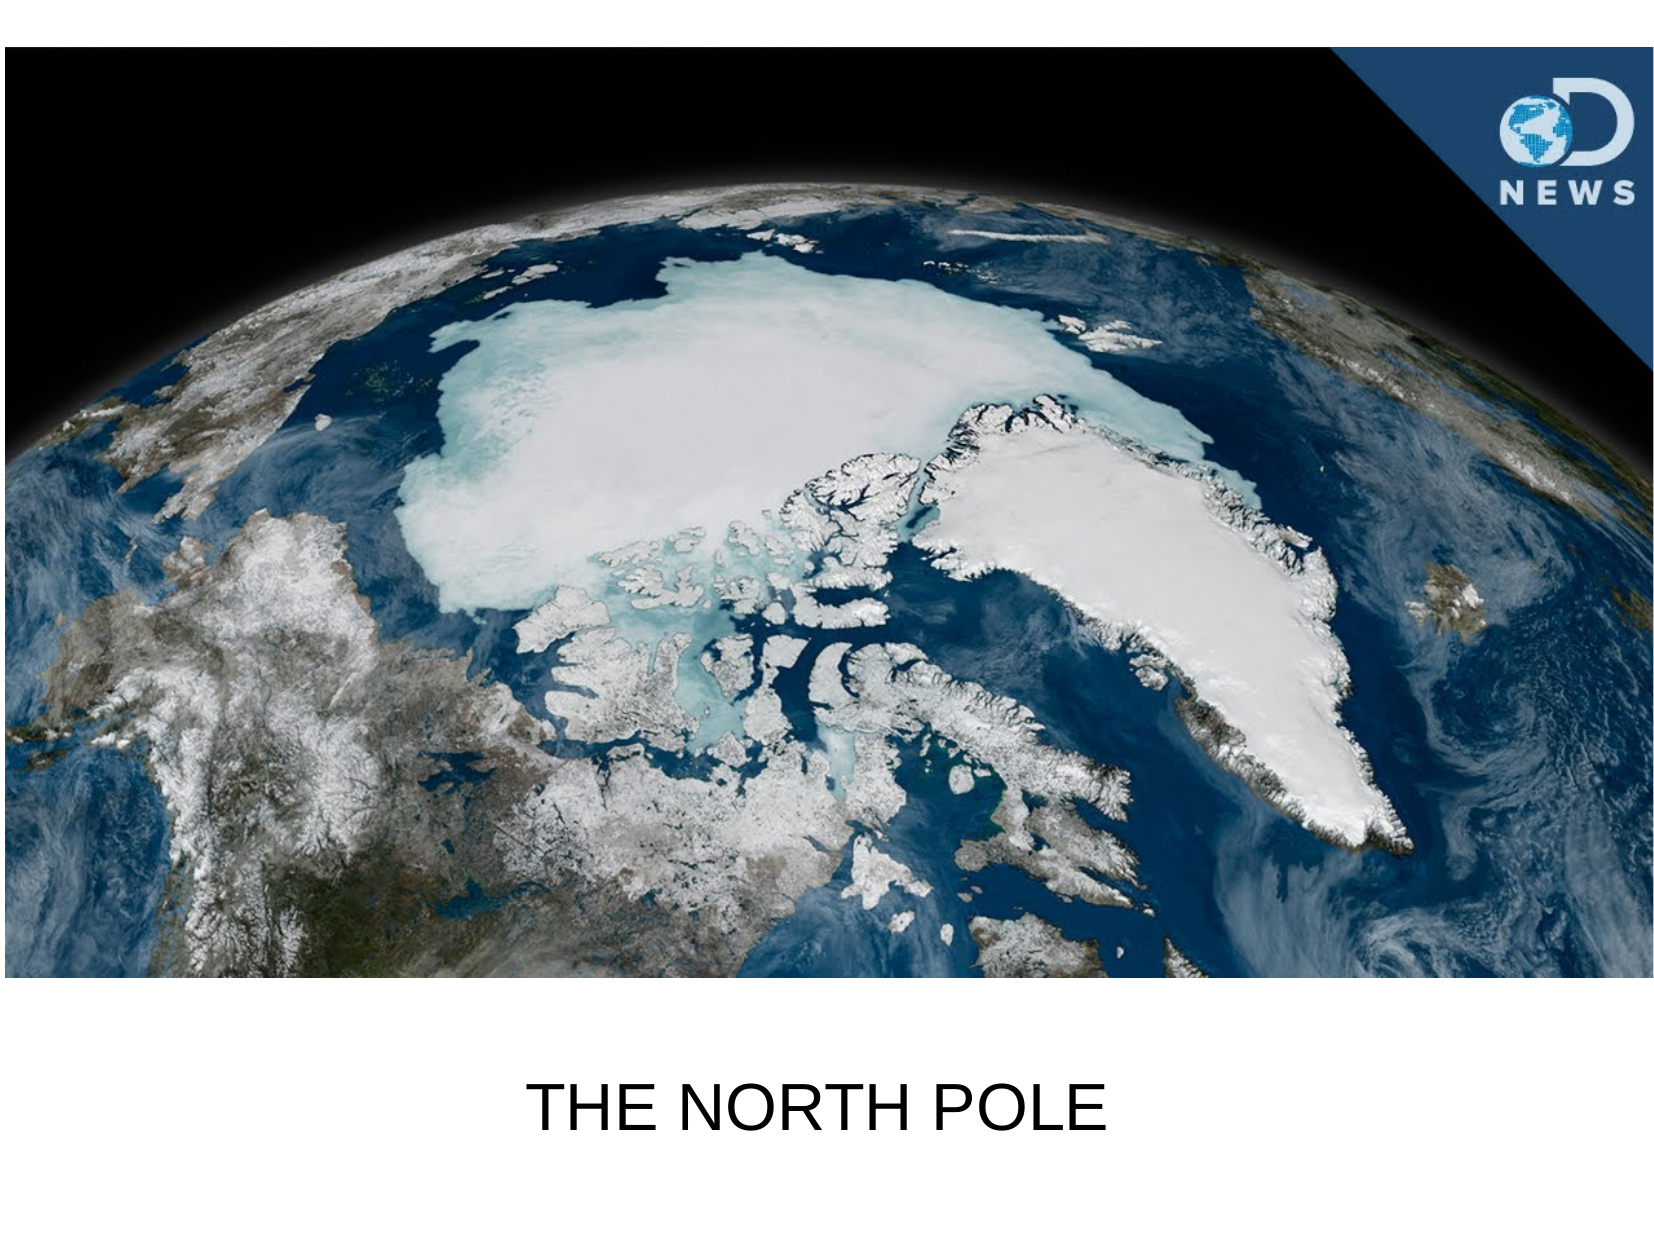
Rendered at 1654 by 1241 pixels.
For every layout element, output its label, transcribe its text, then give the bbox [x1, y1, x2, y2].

picture [5, 47, 1654, 978]
text_box THE NORTH POLE [510, 1062, 1323, 1153]
